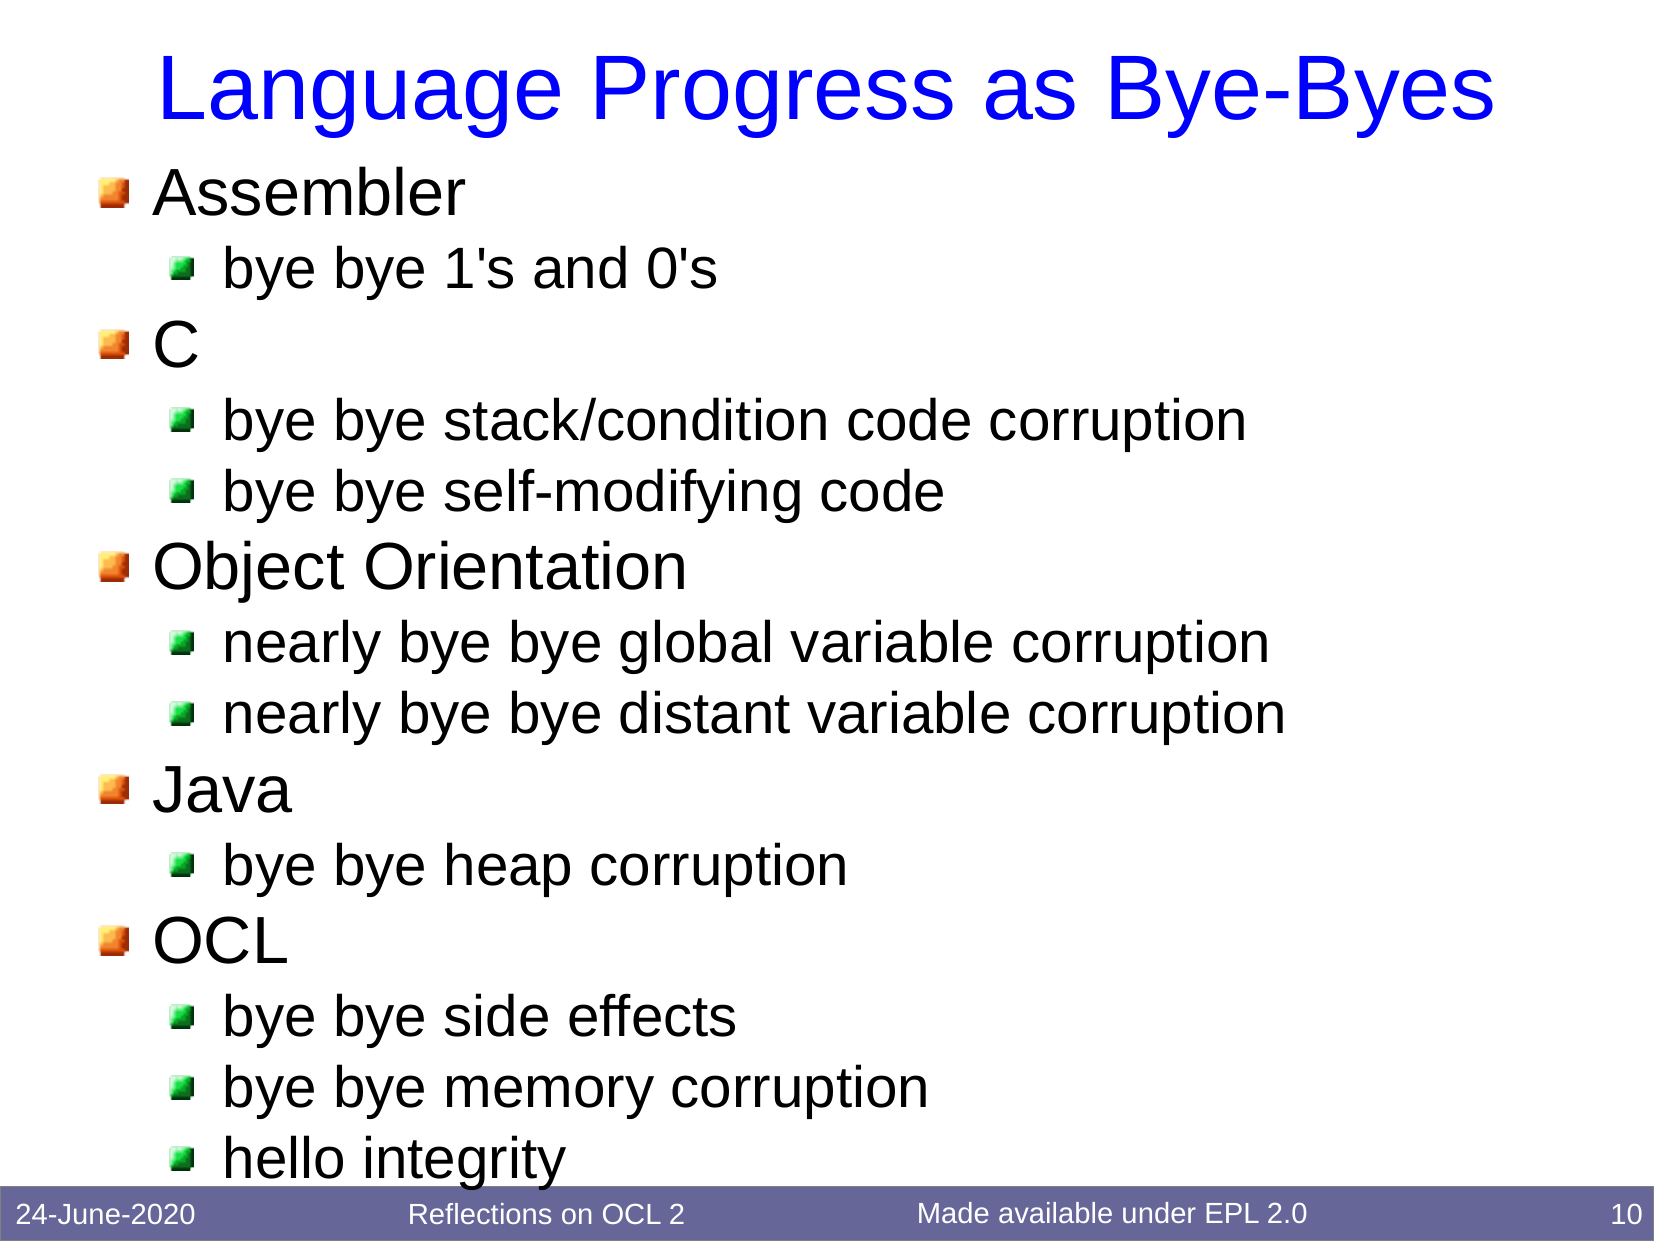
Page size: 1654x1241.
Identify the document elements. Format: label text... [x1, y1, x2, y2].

list Assembler bye bye 1's and 0's C bye bye stack/condition code corruption bye bye self-modifying code Object Orientation nearly bye bye global variable corruption nearly bye bye distant variable corruption Java bye bye heap corruption OCL bye bye side effects bye bye memory corruption hello integrity [81, 155, 1570, 1191]
title Language Progress as Bye-Byes [83, 29, 1572, 146]
